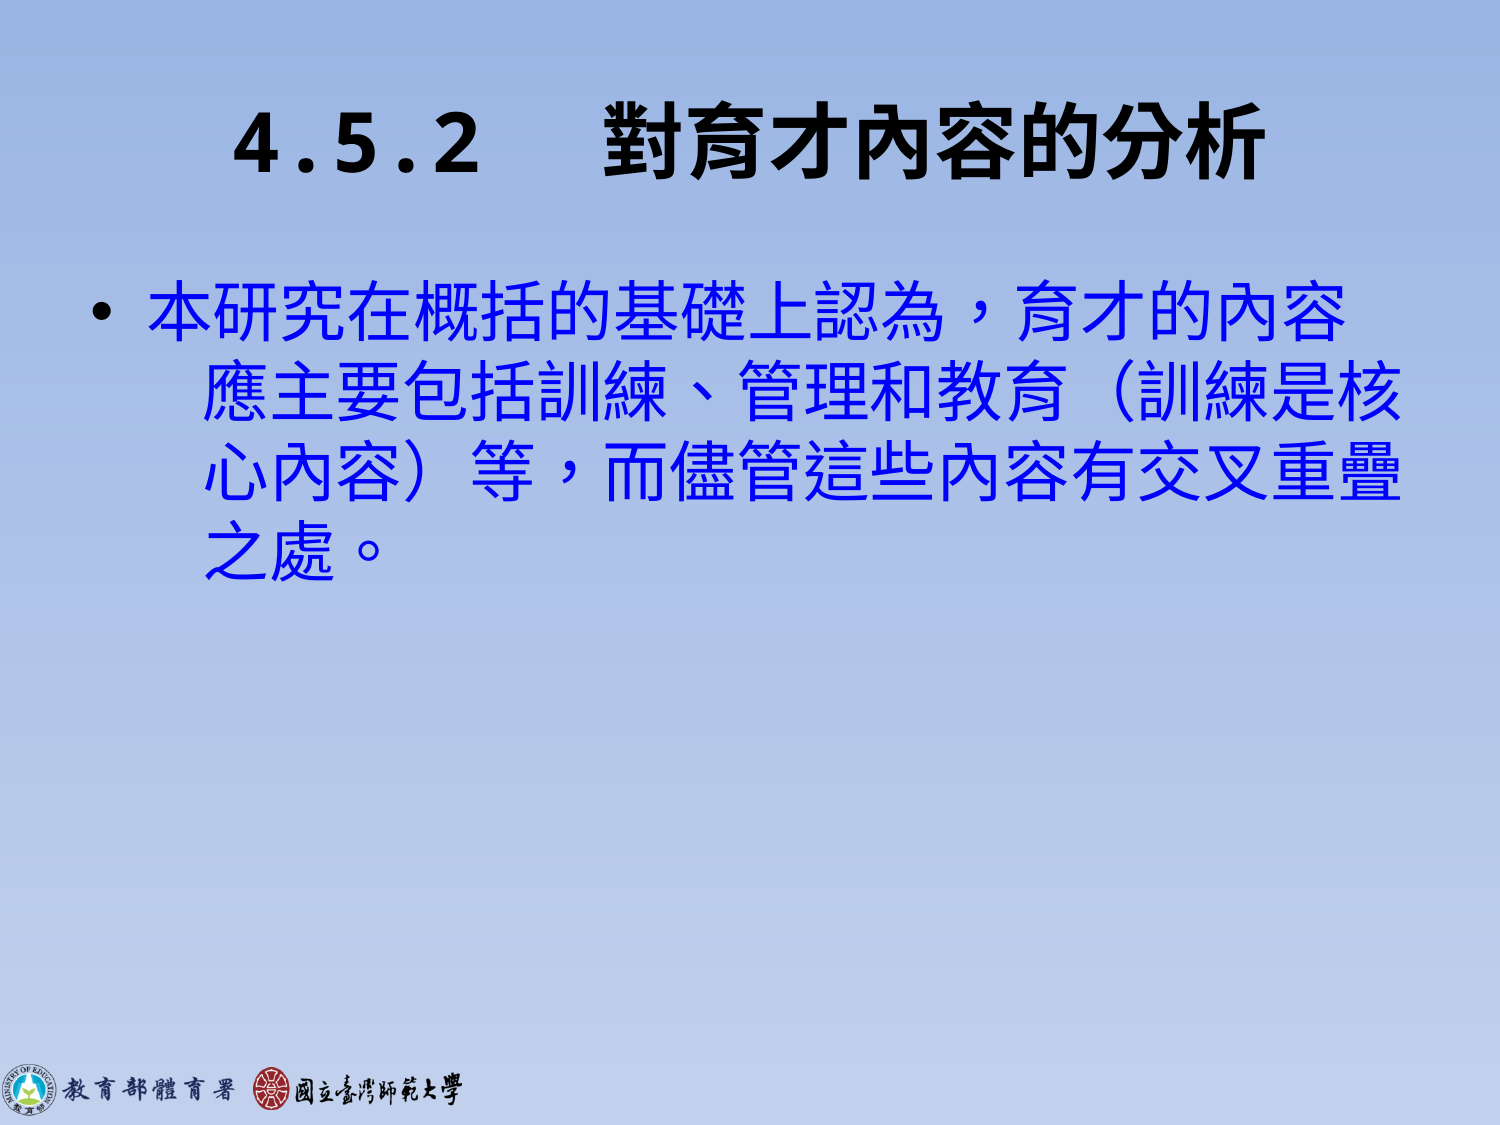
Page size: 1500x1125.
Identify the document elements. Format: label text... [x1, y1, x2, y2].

list 本研究在概括的基礎上認為，育才的內容應主要包括訓練、管理和教育（訓練是核心內容）等，而儘管這些內容有交叉重疊之處。 [75, 262, 1426, 1005]
title 4.5.2 對育才內容的分析 [75, 45, 1426, 233]
